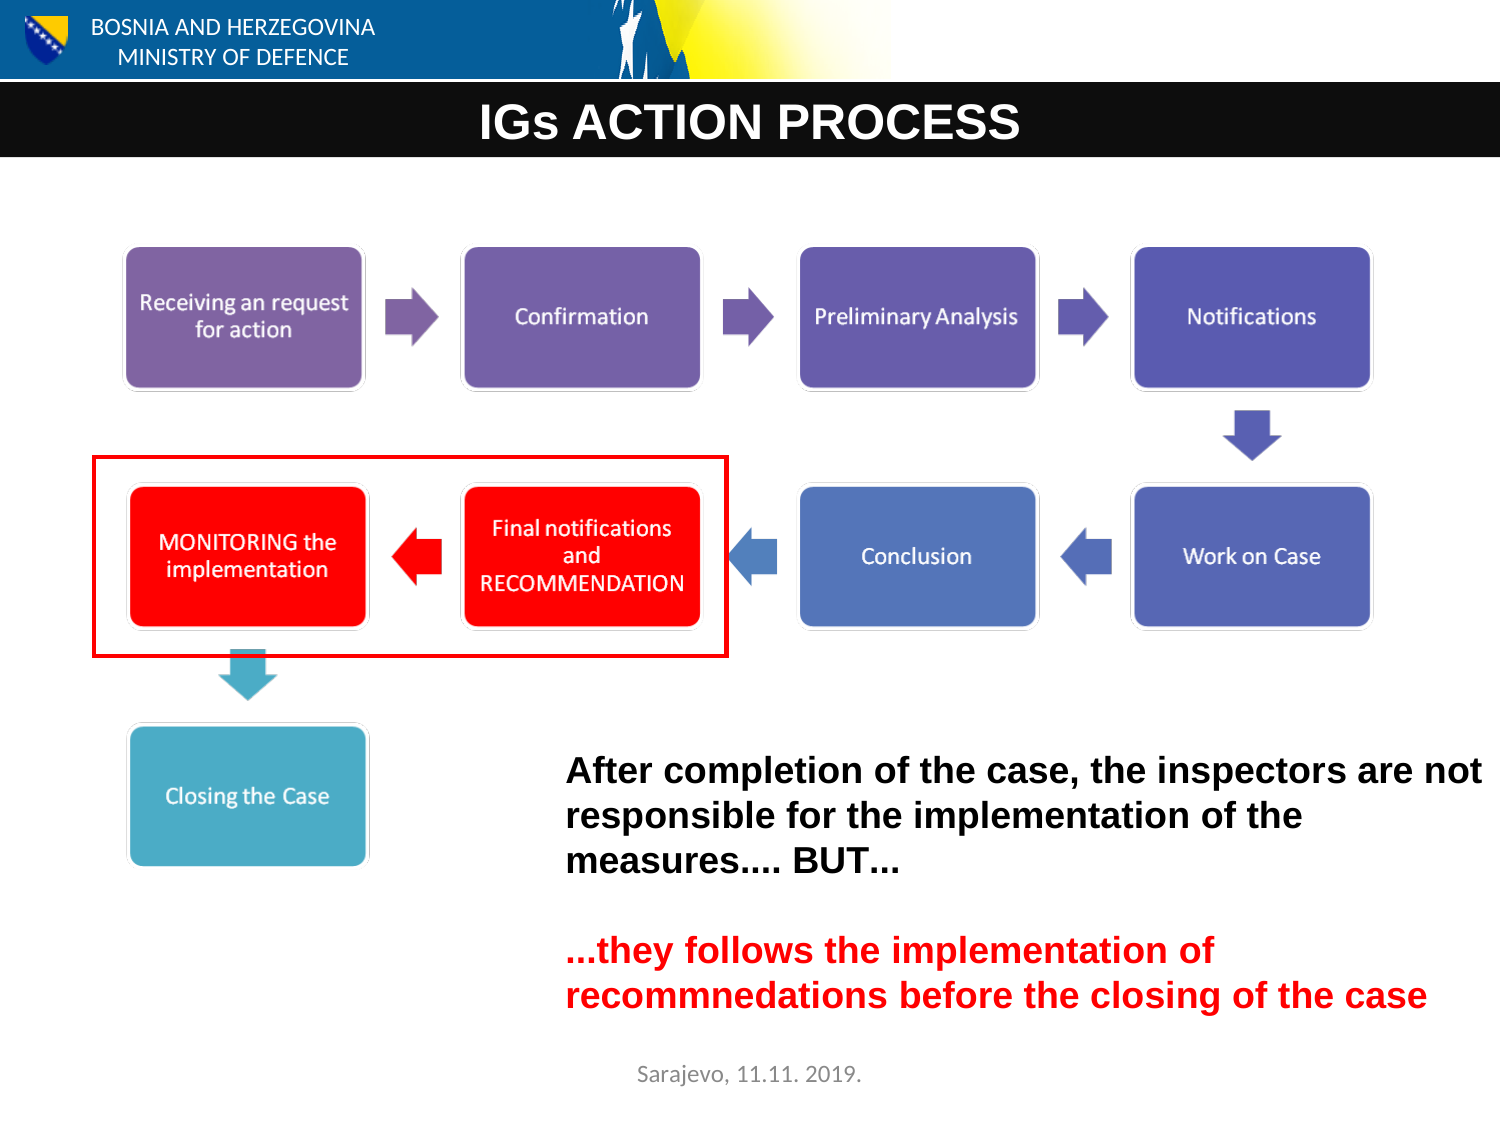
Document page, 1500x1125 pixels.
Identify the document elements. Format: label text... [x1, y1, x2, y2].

text_box Sarajevo, 11.11. 2019. [512, 1042, 988, 1103]
title IGs ACTION PROCESS [0, 82, 1500, 158]
text_box After completion of the case, the inspectors are not responsible for the implementation of the measures.... BUT... ...they follows the implementation of recommnedations before the closing of the case [550, 871, 1500, 1024]
picture [0, 242, 1500, 871]
picture [0, 0, 1500, 79]
